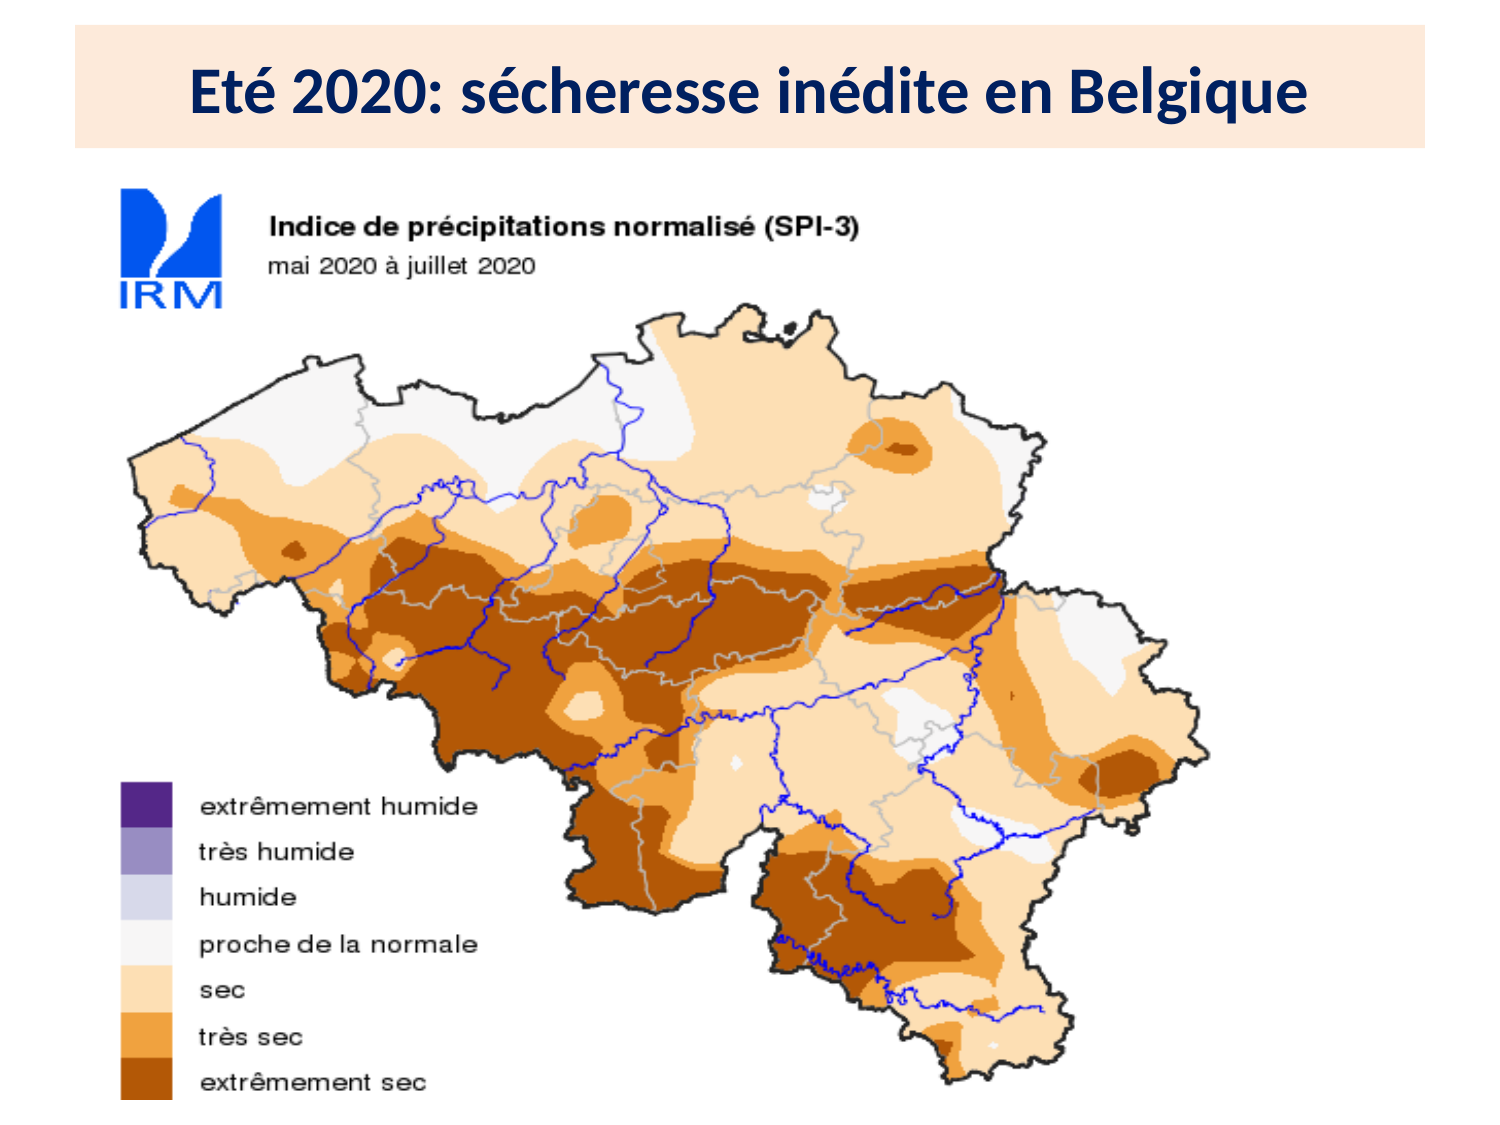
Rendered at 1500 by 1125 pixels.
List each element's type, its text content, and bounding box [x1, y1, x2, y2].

title Eté 2020: sécheresse inédite en Belgique [75, 24, 1425, 149]
picture [107, 180, 1425, 1100]
